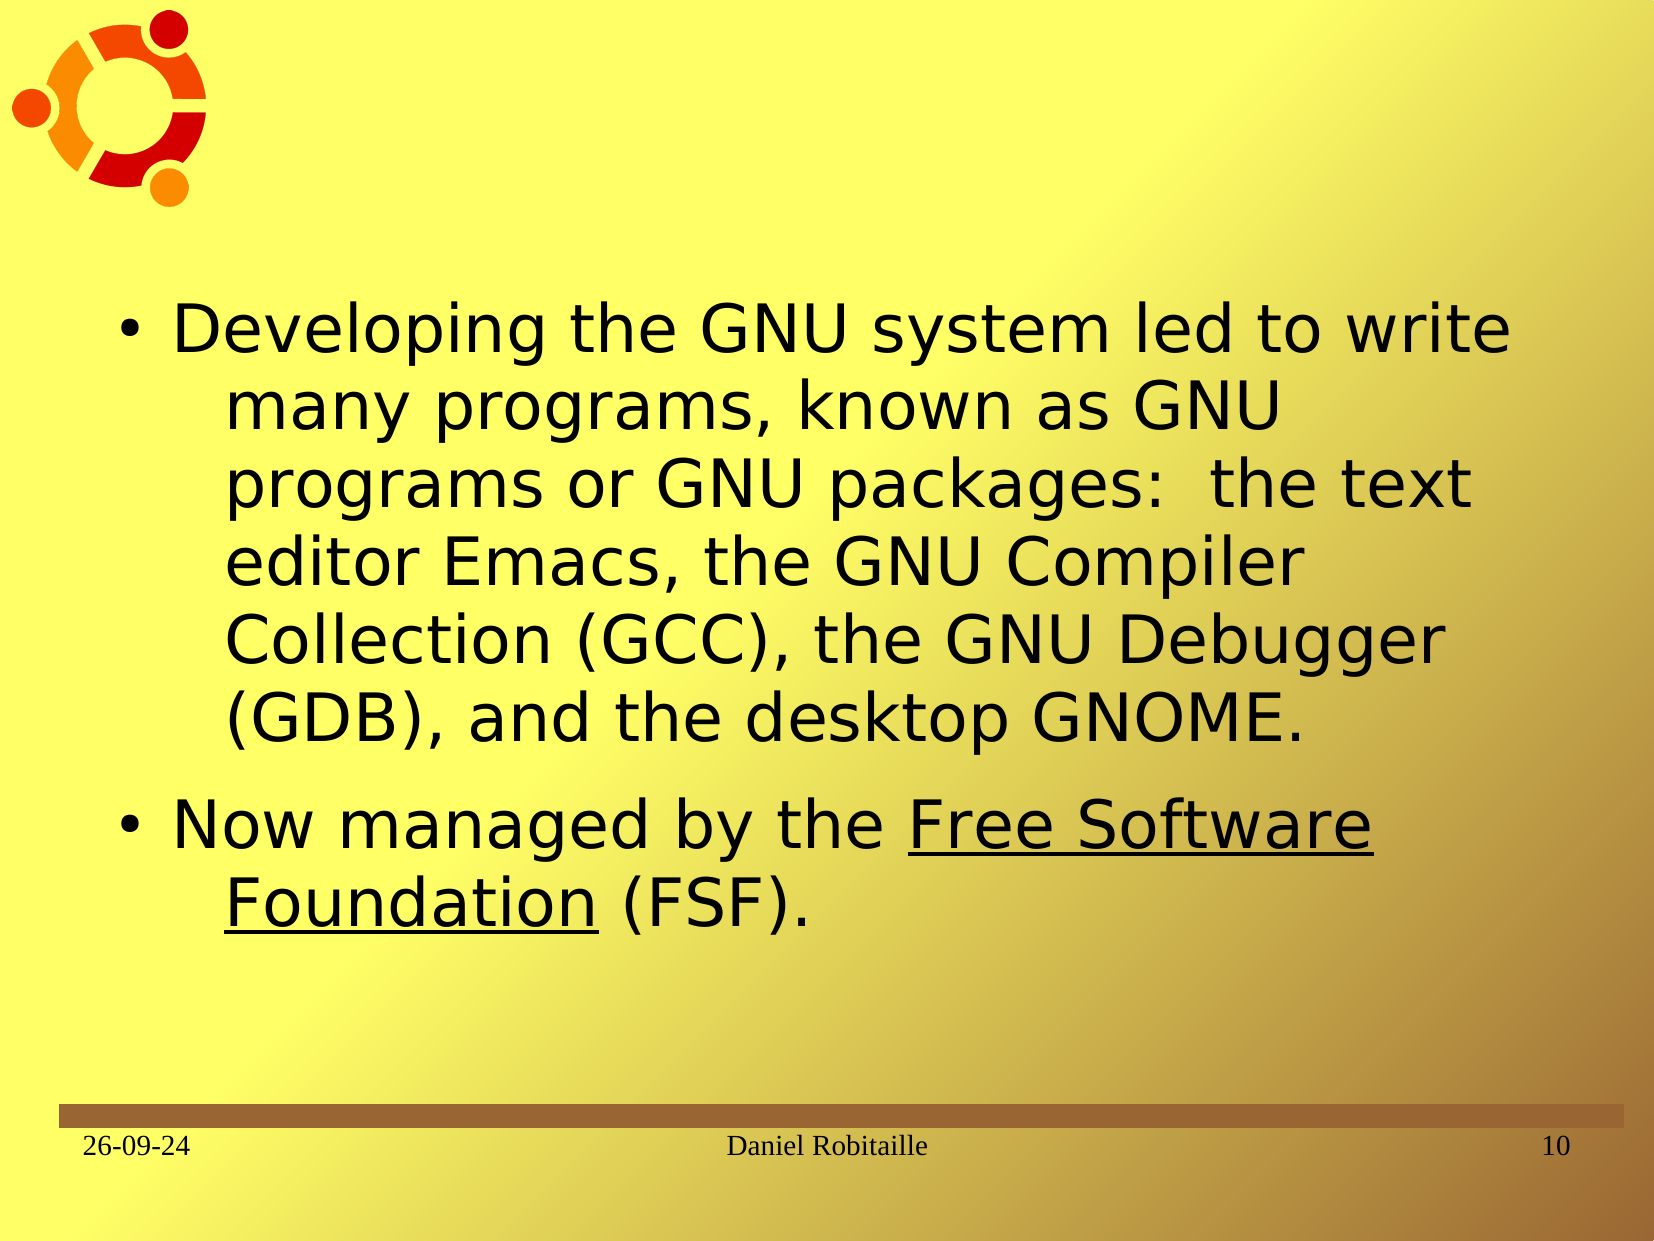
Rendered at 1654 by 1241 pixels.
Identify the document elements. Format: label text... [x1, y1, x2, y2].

list Developing the GNU system led to write many programs, known as GNU programs or GNU packages: the text editor Emacs, the GNU Compiler Collection (GCC), the GNU Debugger (GDB), and the desktop GNOME. Now managed by the Free Software Foundation (FSF). [82, 290, 1571, 1109]
picture [12, 10, 207, 207]
